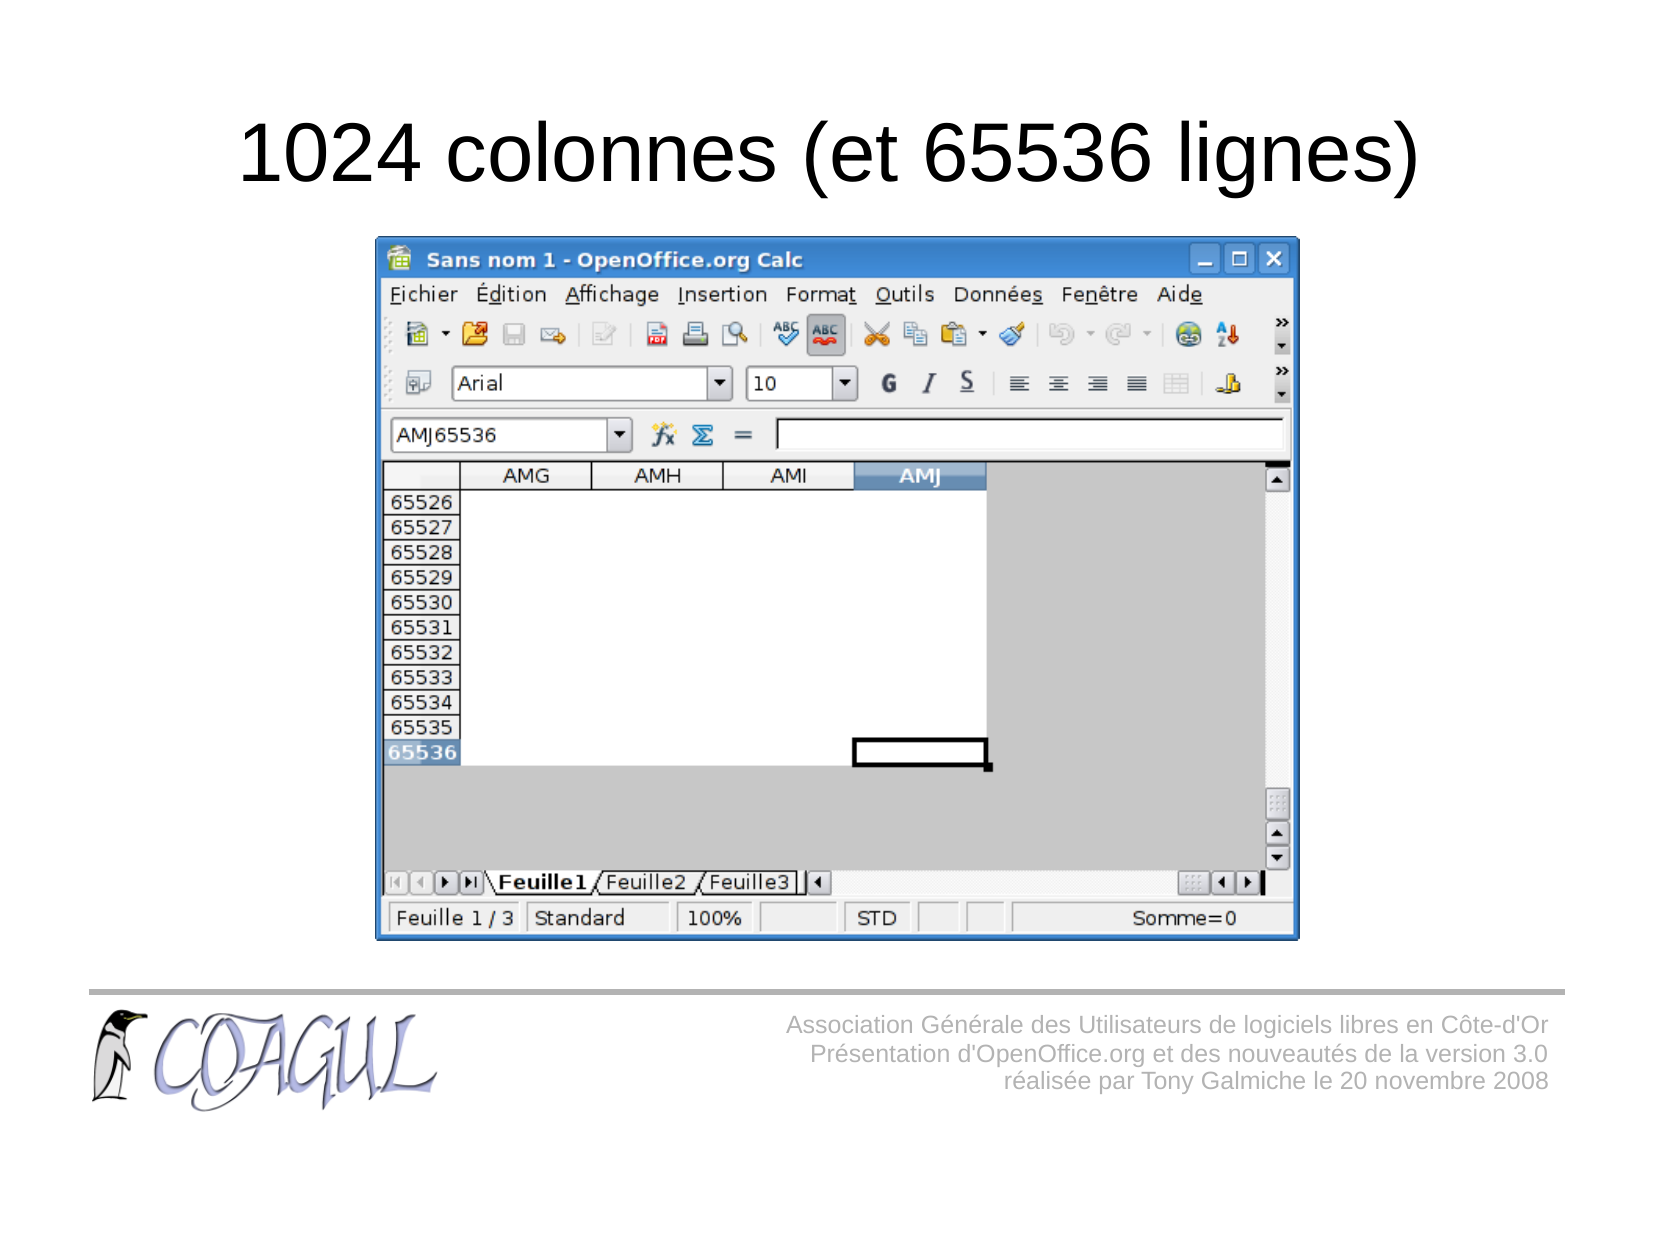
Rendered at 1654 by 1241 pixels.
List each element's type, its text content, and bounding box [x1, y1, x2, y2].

picture [88, 1006, 443, 1117]
title 1024 colonnes (et 65536 lignes) [88, 56, 1571, 250]
picture [375, 236, 1300, 941]
